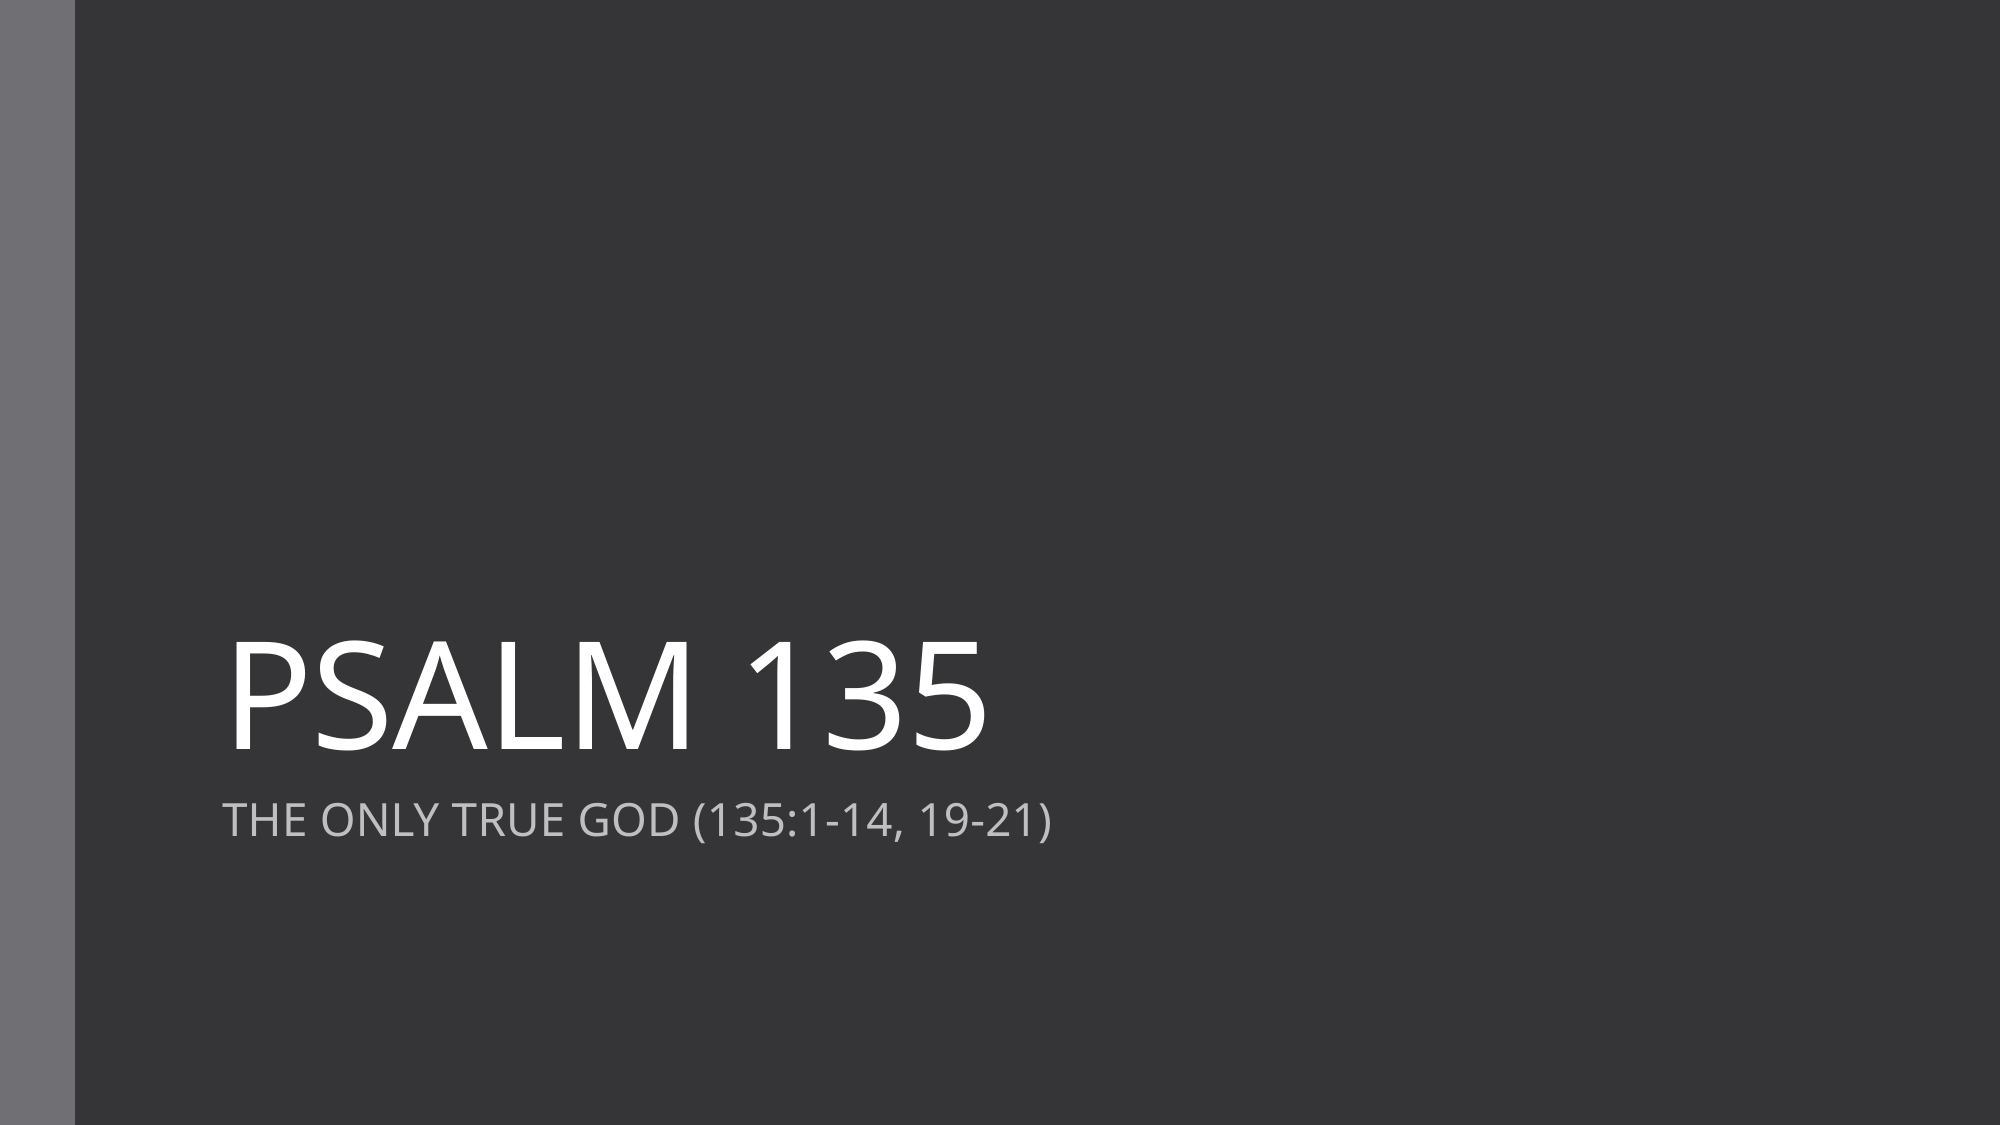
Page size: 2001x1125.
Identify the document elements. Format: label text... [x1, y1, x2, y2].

subtitle THE ONLY TRUE GOD (135:1-14, 19-21) [206, 787, 1752, 1066]
title PSALM 135 [206, 124, 1752, 787]
